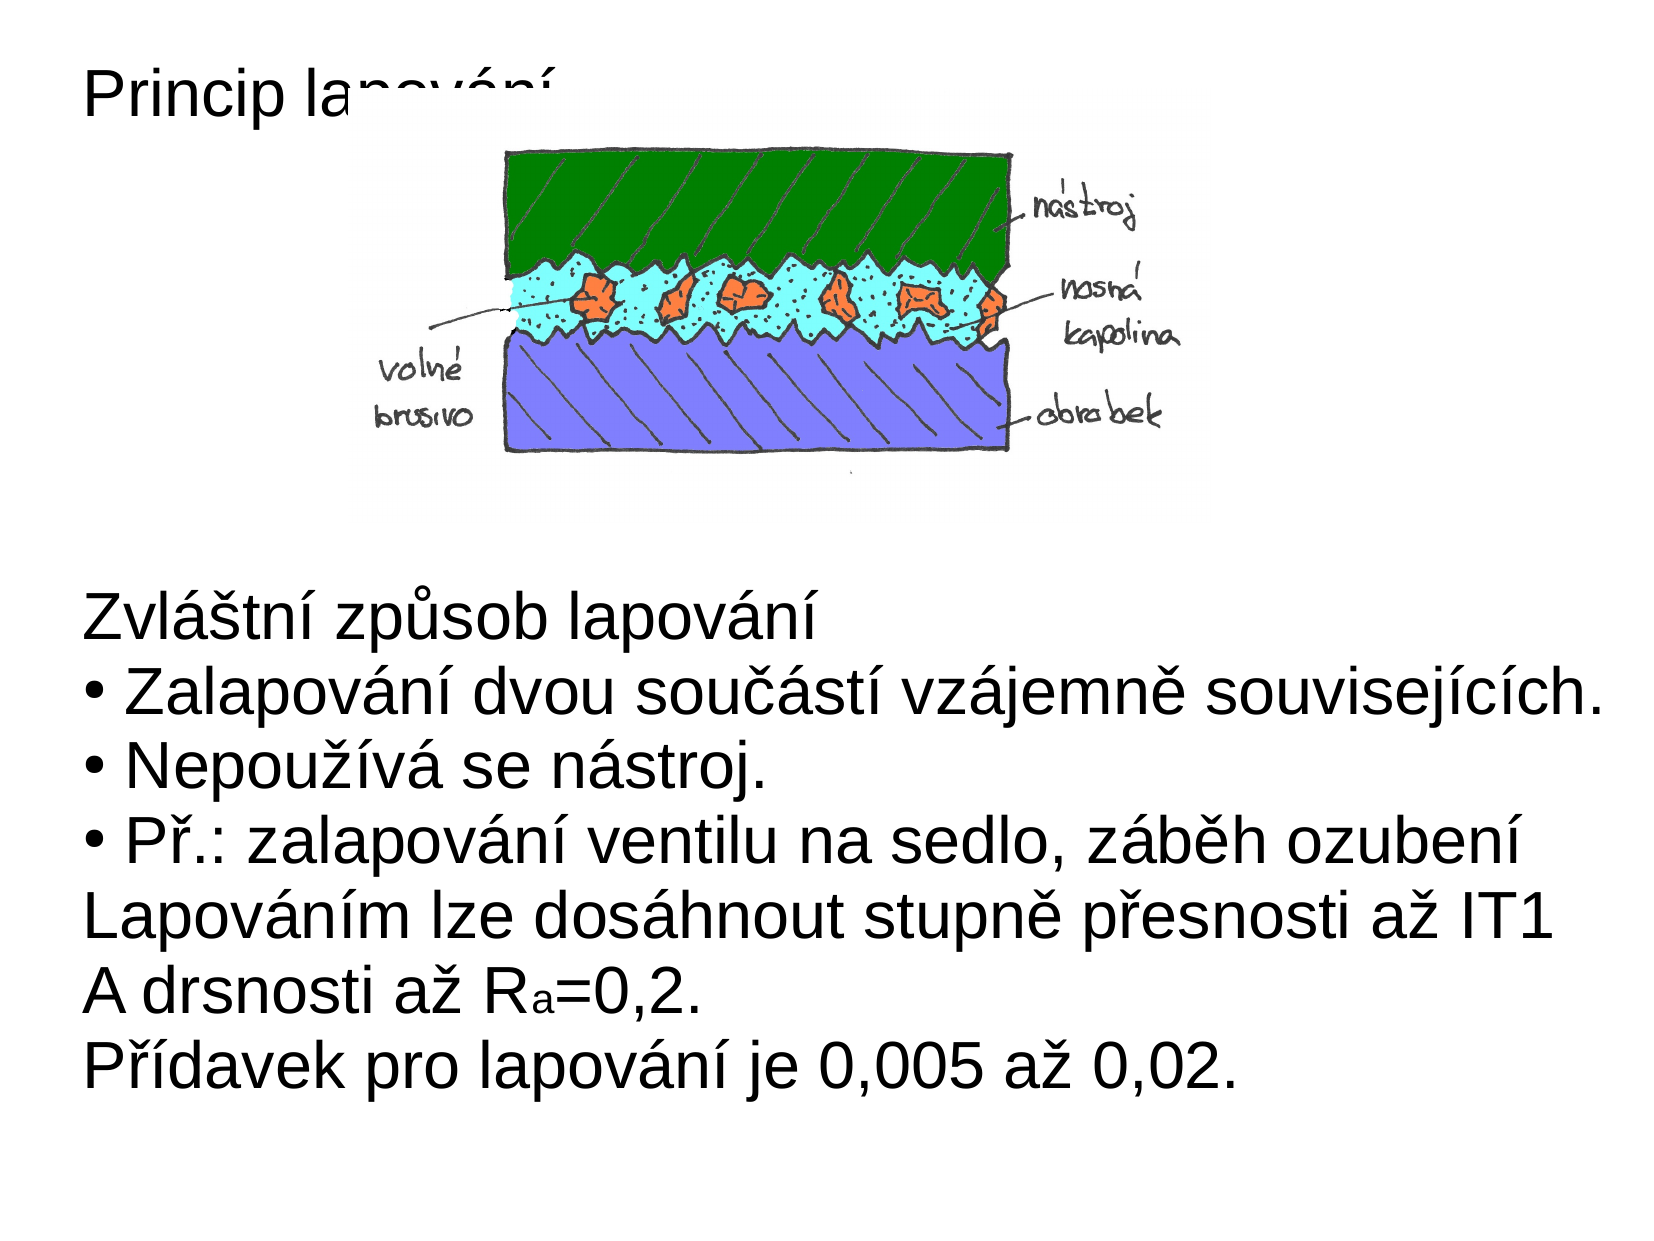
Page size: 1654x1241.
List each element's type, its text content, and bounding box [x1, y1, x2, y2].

picture [348, 88, 1211, 523]
subtitle Princip lapování Zvláštní způsob lapování Zalapování dvou součástí vzájemně souvisejících. Nepoužívá se nástroj. Př.: zalapování ventilu na sedlo, záběh ozubení Lapováním lze dosáhnout stupně přesnosti až IT1 A drsnosti až Ra=0,2. Přídavek pro lapování je 0,005 až 0,02. [82, 55, 1625, 1103]
